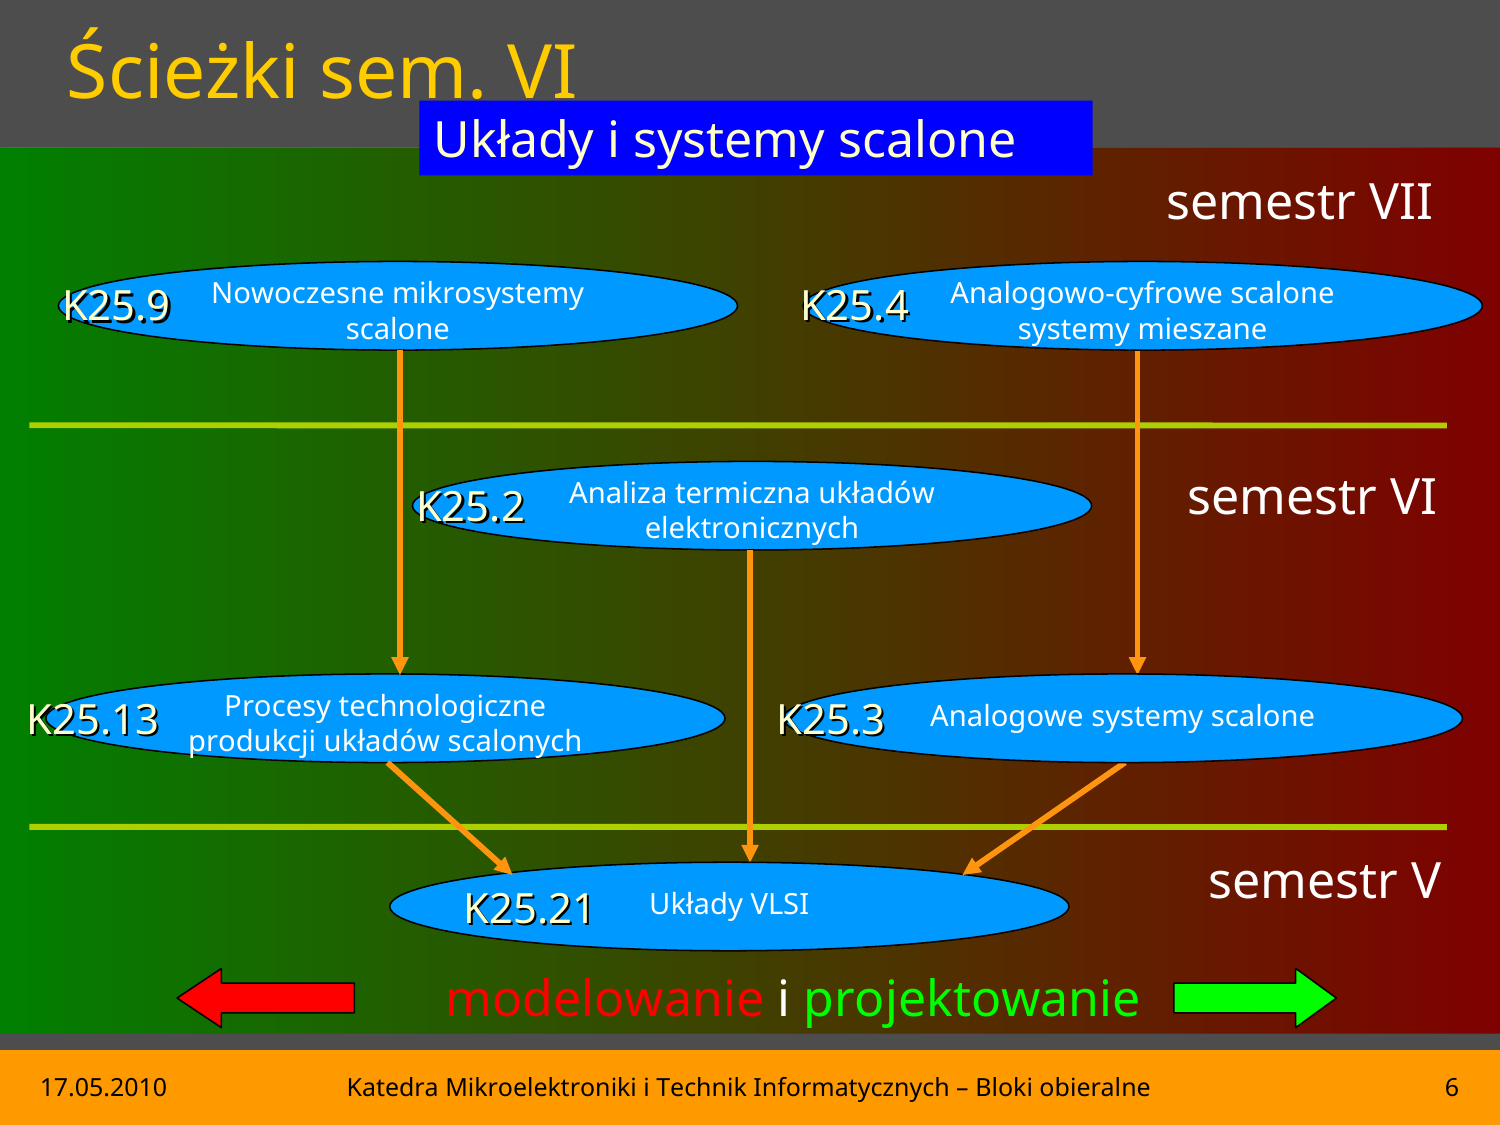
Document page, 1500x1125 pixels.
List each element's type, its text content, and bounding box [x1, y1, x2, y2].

text_box [0, 147, 1500, 1034]
title Ścieżki sem. VI [52, 12, 1469, 127]
text_box semestr VI [1172, 456, 1477, 532]
text_box K25.13 [11, 685, 219, 751]
text_box Układy i systemy scalone [419, 100, 1093, 176]
text_box Nowoczesne mikrosystemy scalone [156, 261, 738, 351]
text_box Analogowo-cyfrowe scalone systemy mieszane [901, 261, 1483, 351]
text_box Analiza termiczna układów elektronicznych [519, 461, 1092, 550]
text_box Analogowe systemy scalone [885, 673, 1463, 763]
text_box K25.21 [448, 874, 656, 939]
text_box K25.2 [401, 472, 609, 538]
text_box K25.9 [47, 271, 254, 337]
text_box Układy VLSI [389, 881, 448, 932]
text_box K25.4 [785, 271, 993, 337]
text_box Układy VLSI [498, 862, 1070, 951]
text_box semestr V [1193, 840, 1477, 916]
text_box K25.3 [761, 685, 969, 750]
text_box modelowanie i projektowanie [430, 958, 1085, 1034]
text_box semestr VII [1151, 161, 1477, 237]
text_box Procesy technologiczne produkcji układów scalonych [160, 673, 726, 763]
